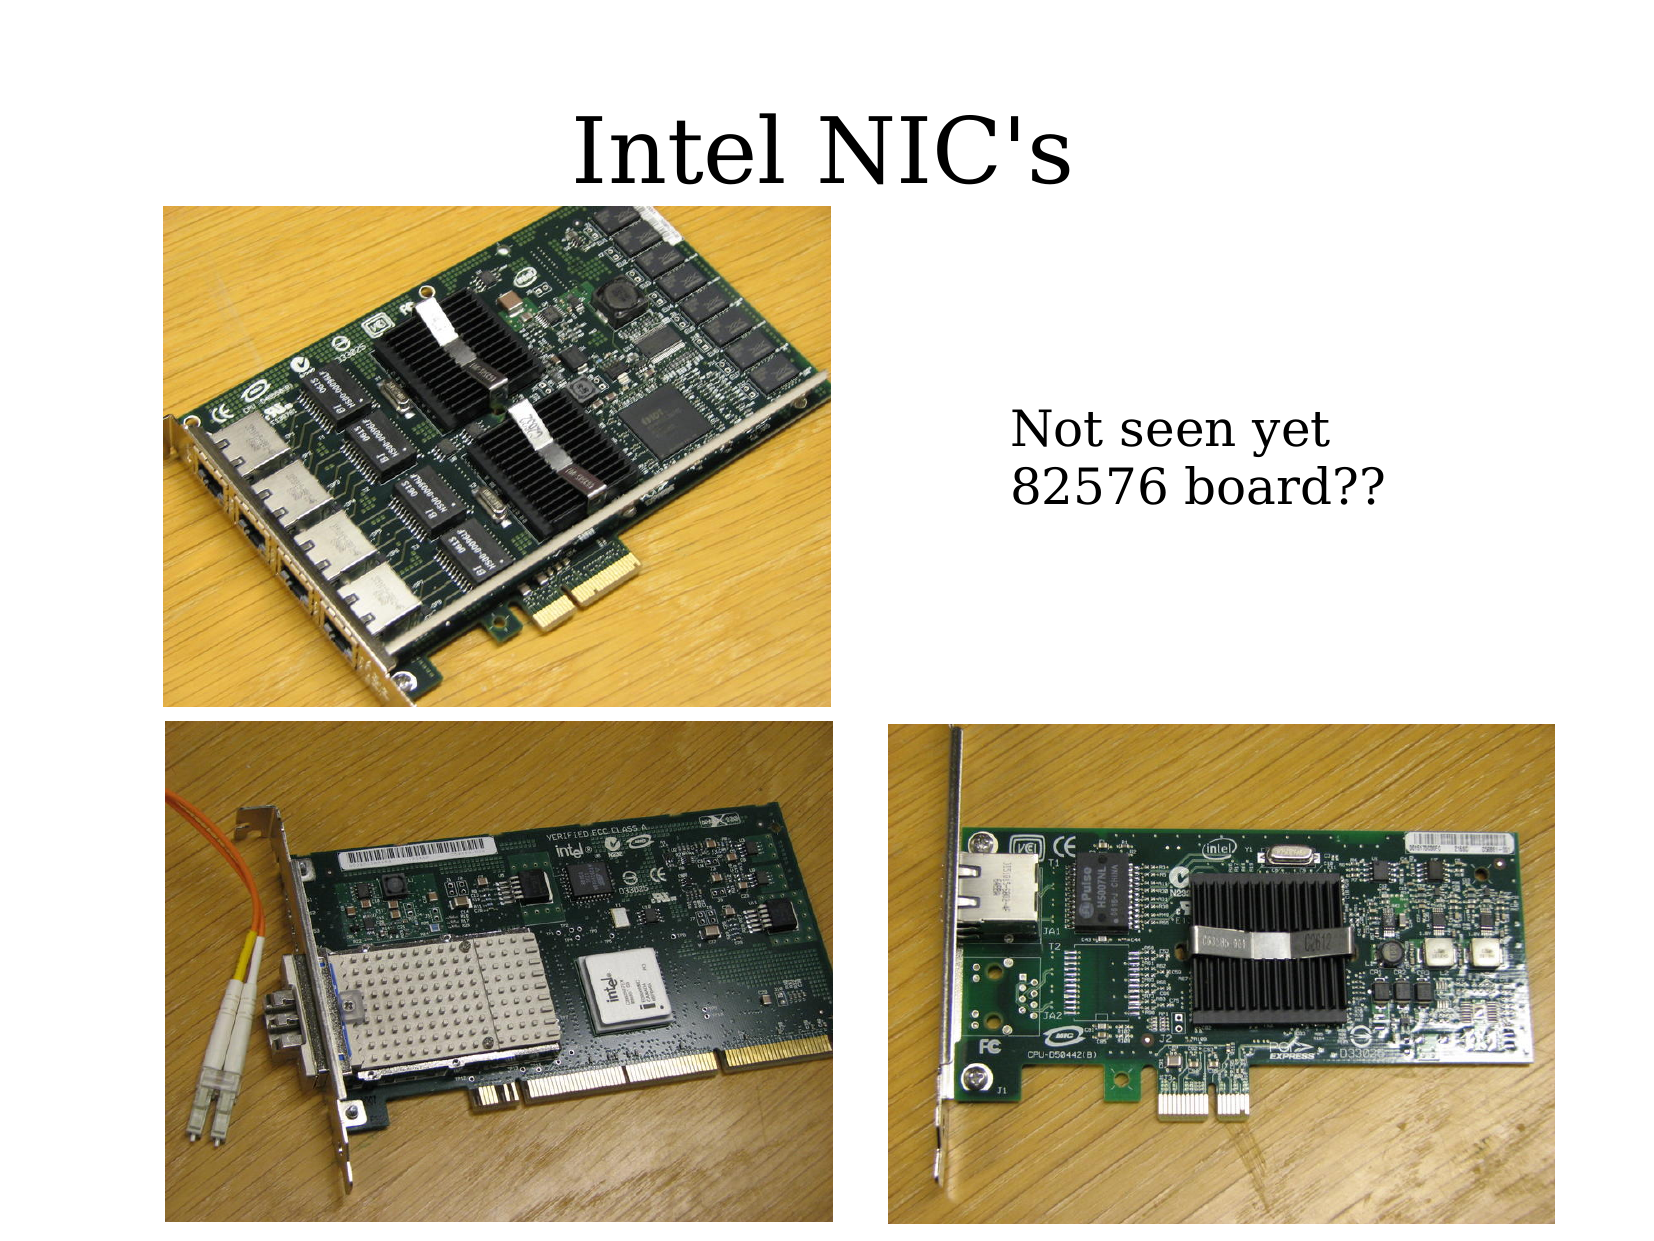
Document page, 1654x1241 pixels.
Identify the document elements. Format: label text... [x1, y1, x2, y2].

picture [163, 206, 831, 707]
picture [165, 721, 833, 1222]
title Intel NIC's [117, 48, 1530, 256]
text_box Not seen yet 82576 board?? [1010, 399, 1387, 517]
picture [888, 724, 1555, 1225]
